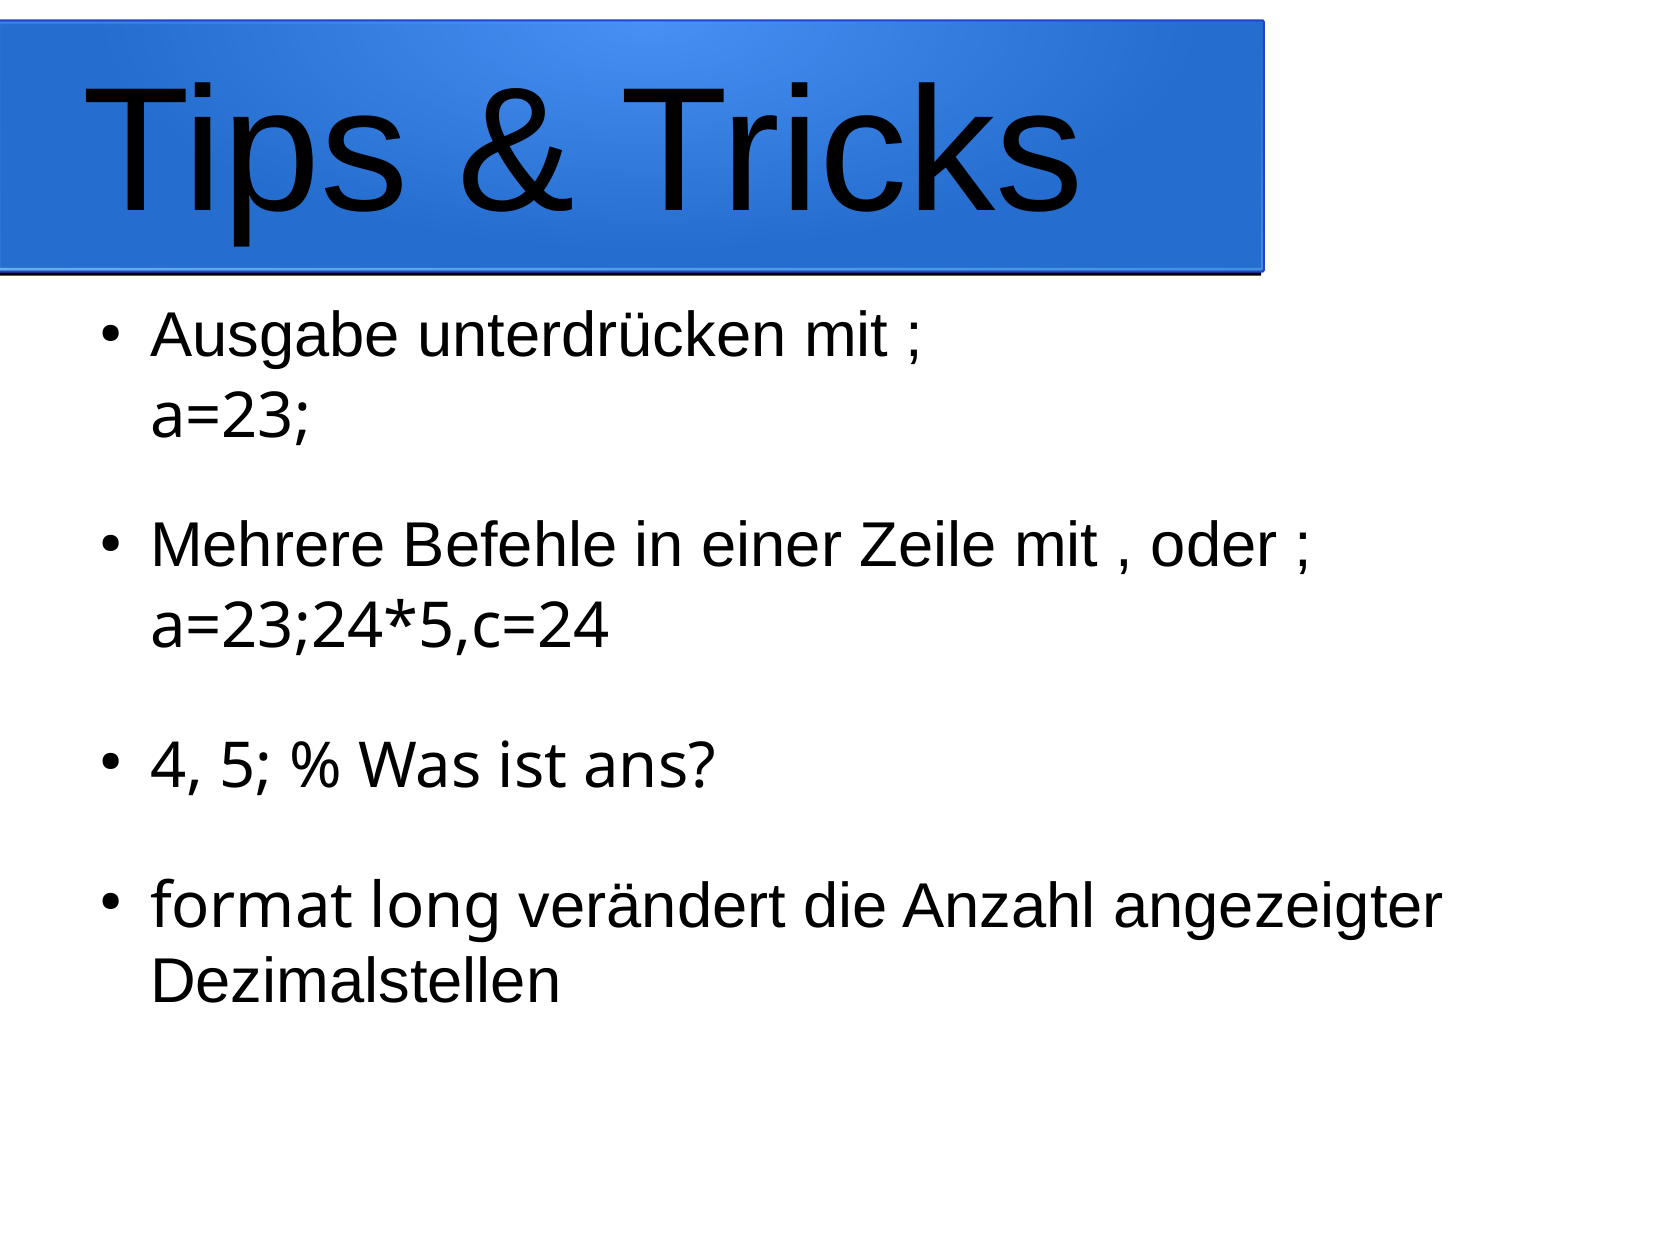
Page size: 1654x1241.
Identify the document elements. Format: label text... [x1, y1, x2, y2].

title Tips & Tricks [82, 47, 1235, 252]
list Ausgabe unterdrücken mit ; a=23; Mehrere Befehle in einer Zeile mit , oder ; a=23;24*5,c=24 4, 5; % Was ist ans? format long verändert die Anzahl angezeigter Dezimalstellen [82, 299, 1571, 1019]
